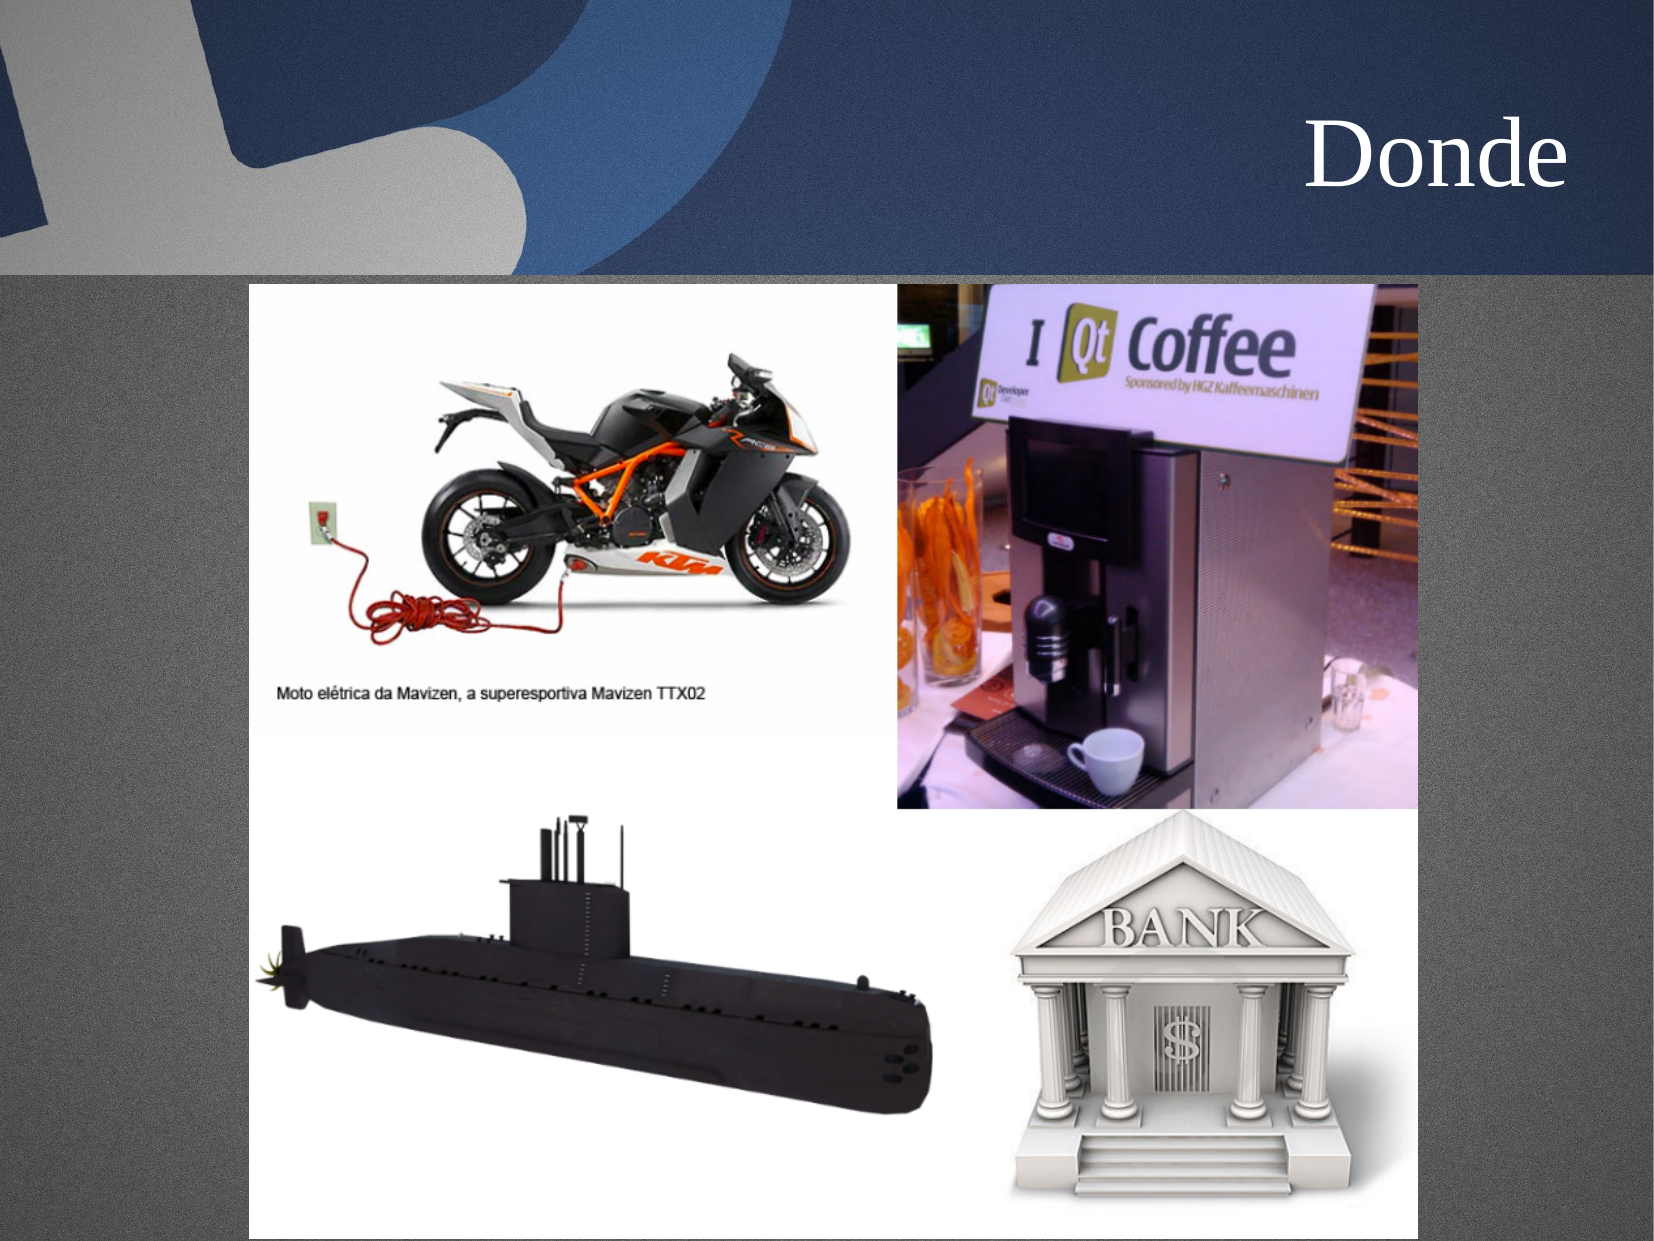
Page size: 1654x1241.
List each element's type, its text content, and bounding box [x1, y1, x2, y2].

picture [0, 0, 1654, 1241]
title Donde [82, 49, 1571, 257]
